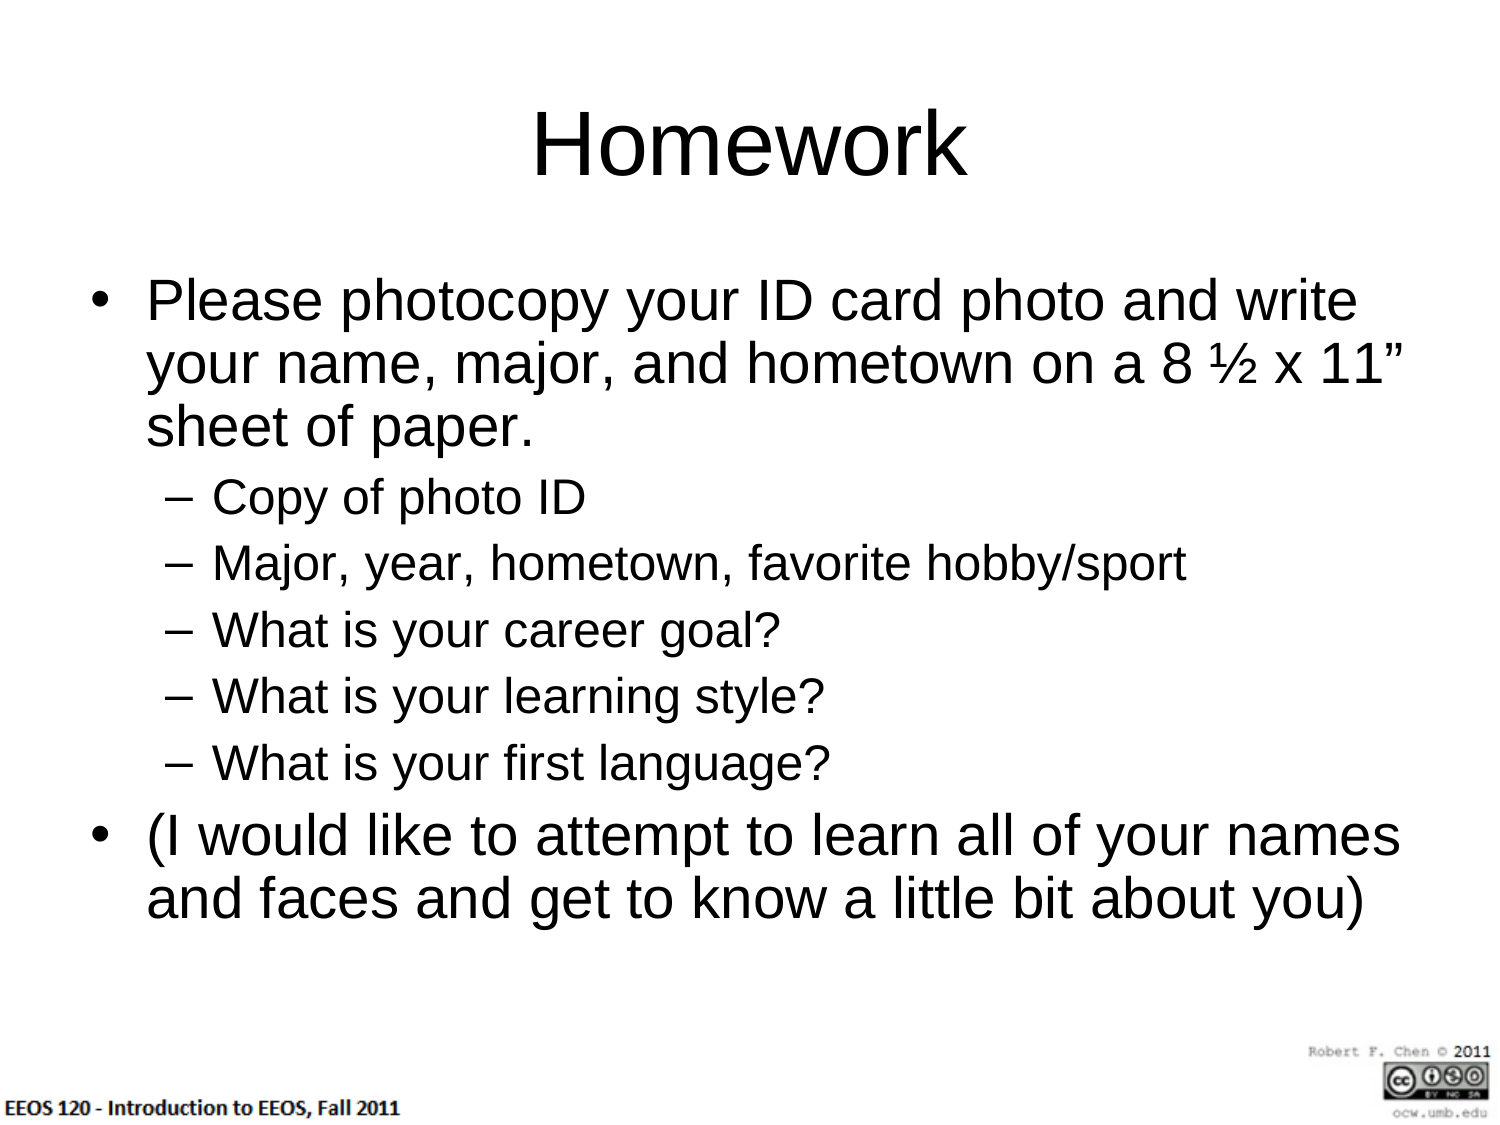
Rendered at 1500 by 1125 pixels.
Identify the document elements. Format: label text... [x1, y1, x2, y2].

picture [0, 1090, 405, 1125]
title Homework [75, 45, 1426, 233]
list Please photocopy your ID card photo and write your name, major, and hometown on a 8 ½ x 11” sheet of paper. Copy of photo ID Major, year, hometown, favorite hobby/sport What is your career goal? What is your learning style? What is your first language? (I would like to attempt to learn all of your names and faces and get to know a little bit about you) [75, 262, 1426, 1006]
picture [1301, 1040, 1500, 1125]
